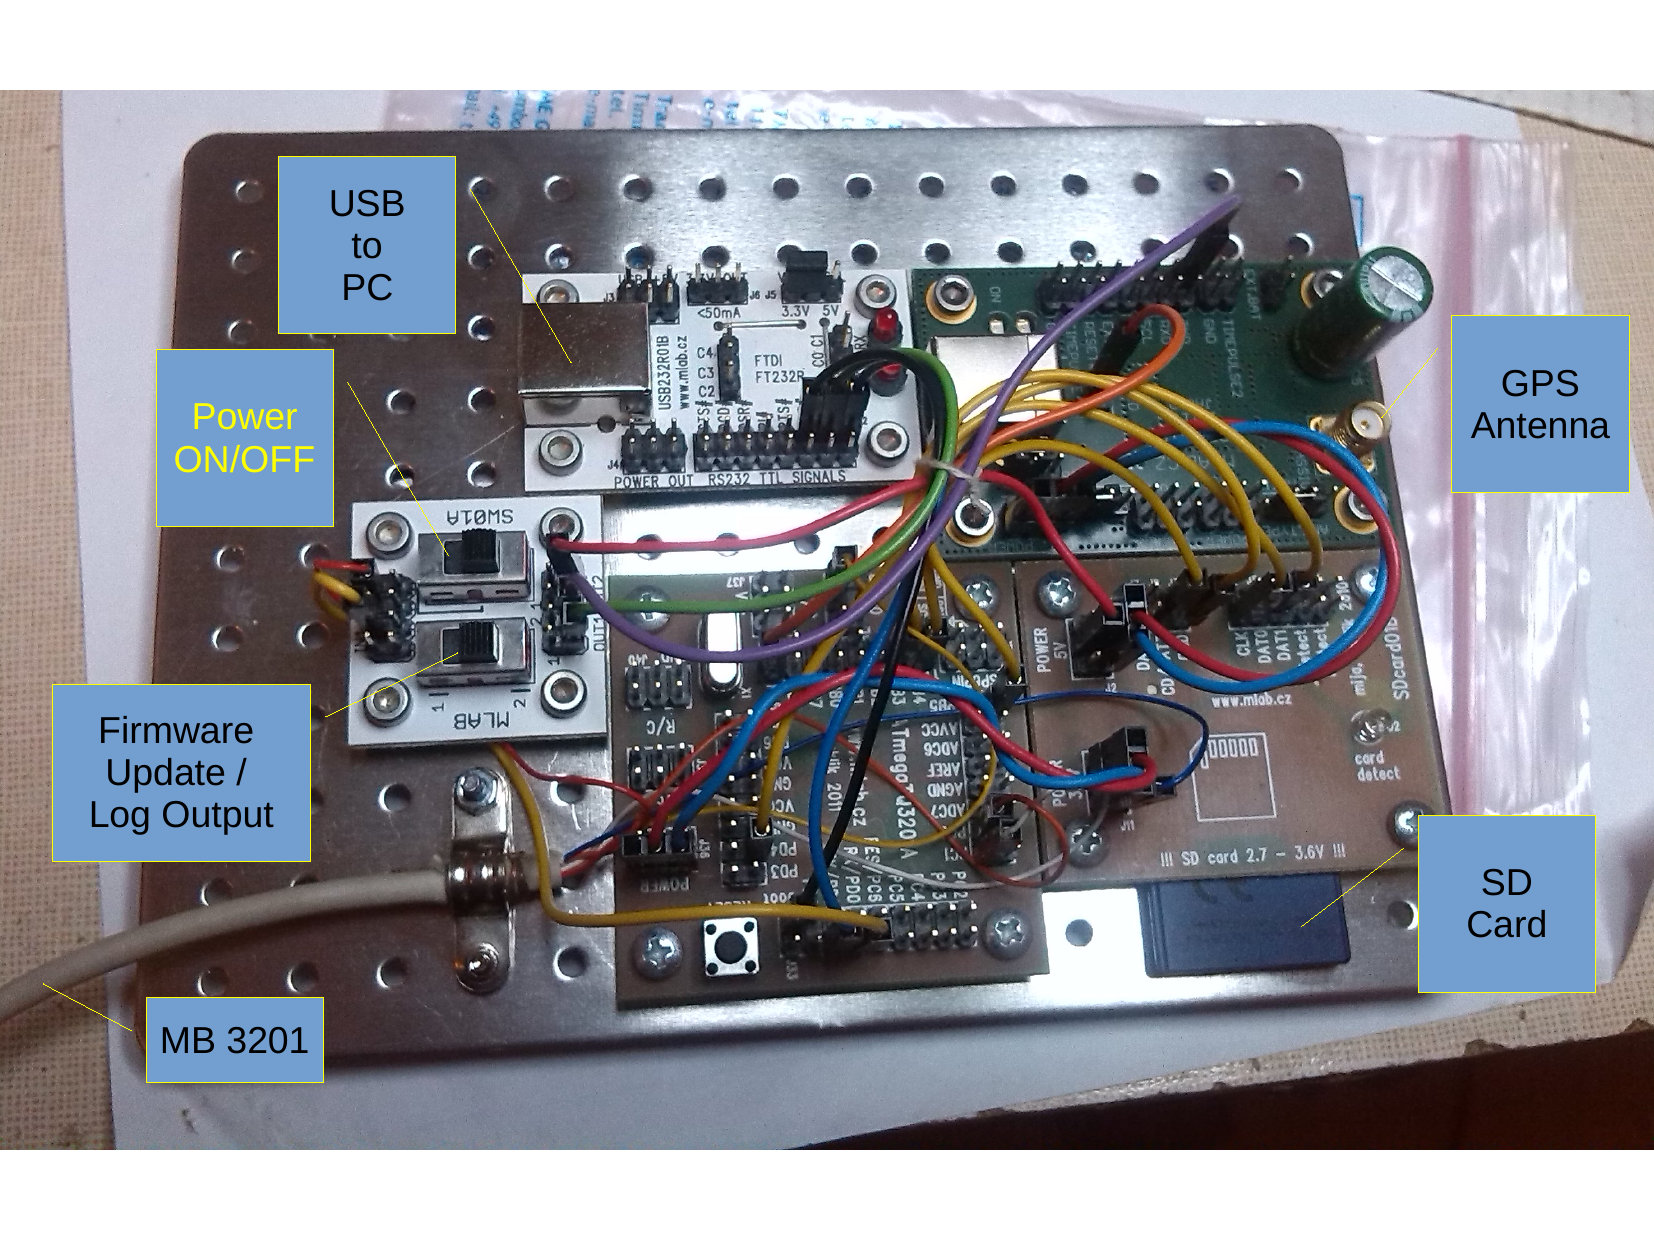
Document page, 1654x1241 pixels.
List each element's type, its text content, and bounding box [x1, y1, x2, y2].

picture [0, 90, 1654, 1150]
text_box Power ON/OFF [156, 349, 333, 527]
text_box USB to PC [279, 157, 456, 334]
text_box GPS Antenna [1452, 316, 1629, 493]
text_box Firmware Update / Log Output [52, 684, 310, 861]
text_box MB 3201 [146, 998, 323, 1083]
text_box SD Card [1418, 815, 1595, 992]
